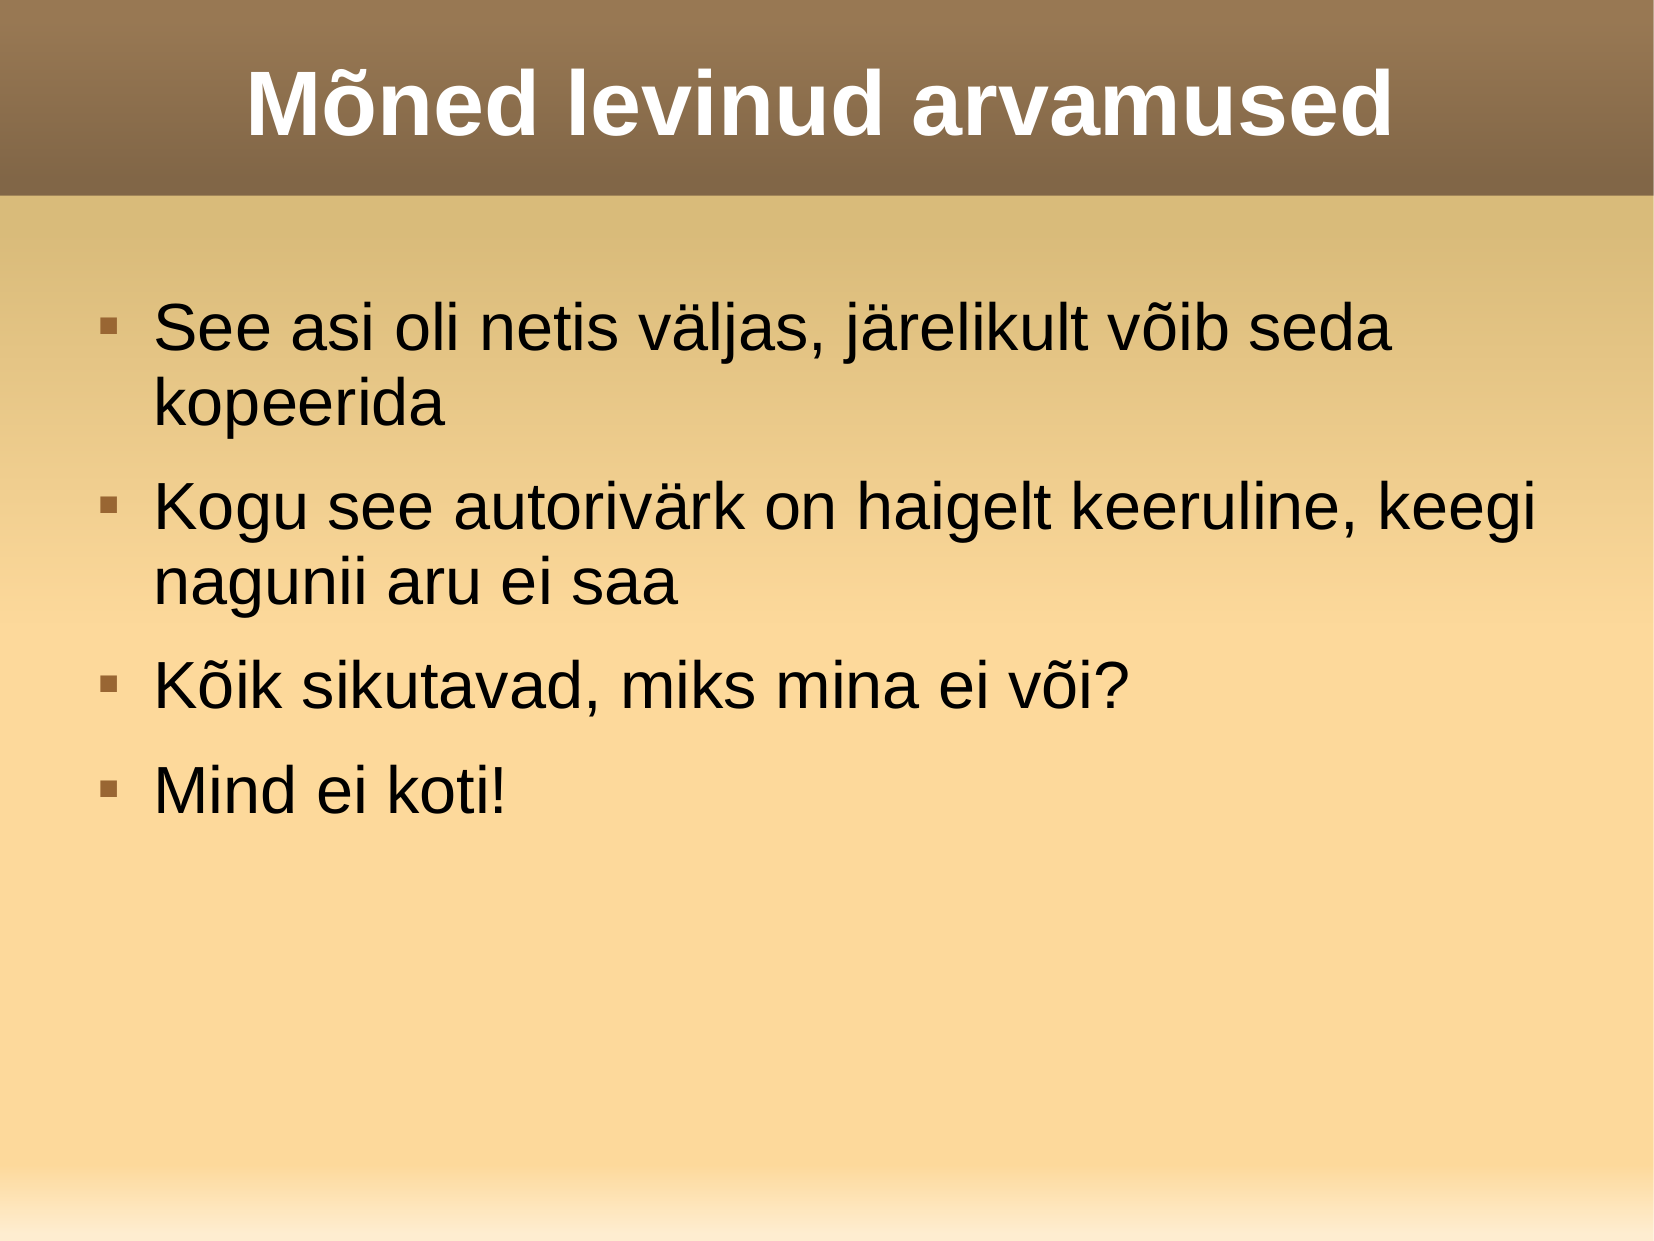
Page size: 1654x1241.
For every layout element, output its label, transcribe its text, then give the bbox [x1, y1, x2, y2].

title Mõned levinud arvamused [76, 0, 1565, 208]
list See asi oli netis väljas, järelikult võib seda kopeerida Kogu see autorivärk on haigelt keeruline, keegi nagunii aru ei saa Kõik sikutavad, miks mina ei või? Mind ei koti! [82, 290, 1571, 1094]
picture [0, 0, 1654, 1241]
